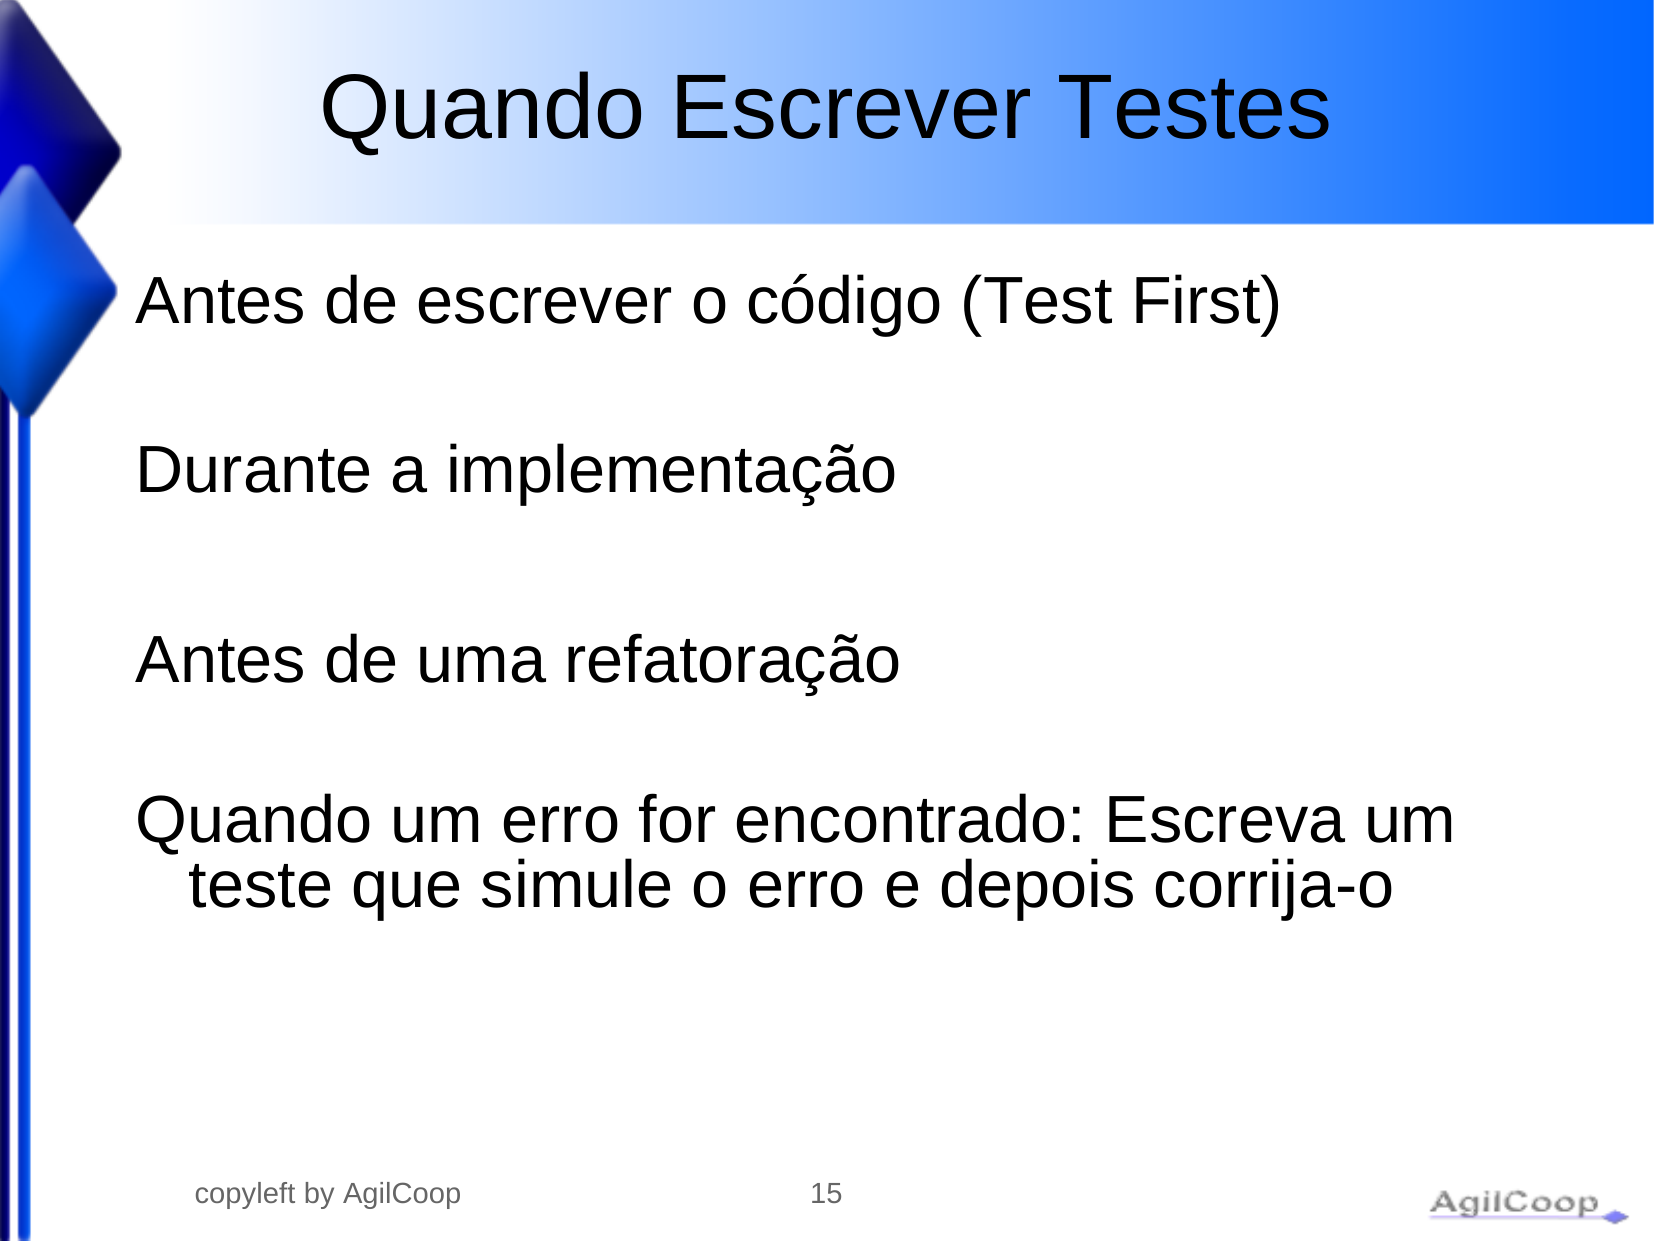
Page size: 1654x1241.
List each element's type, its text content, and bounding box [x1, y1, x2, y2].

title Quando Escrever Testes [82, 60, 1571, 163]
picture [0, 0, 1654, 1241]
list Antes de escrever o código (Test First) Durante a implementação Antes de uma refatoração Quando um erro for encontrado: Escreva um teste que simule o erro e depois corrija-o [118, 271, 1607, 947]
